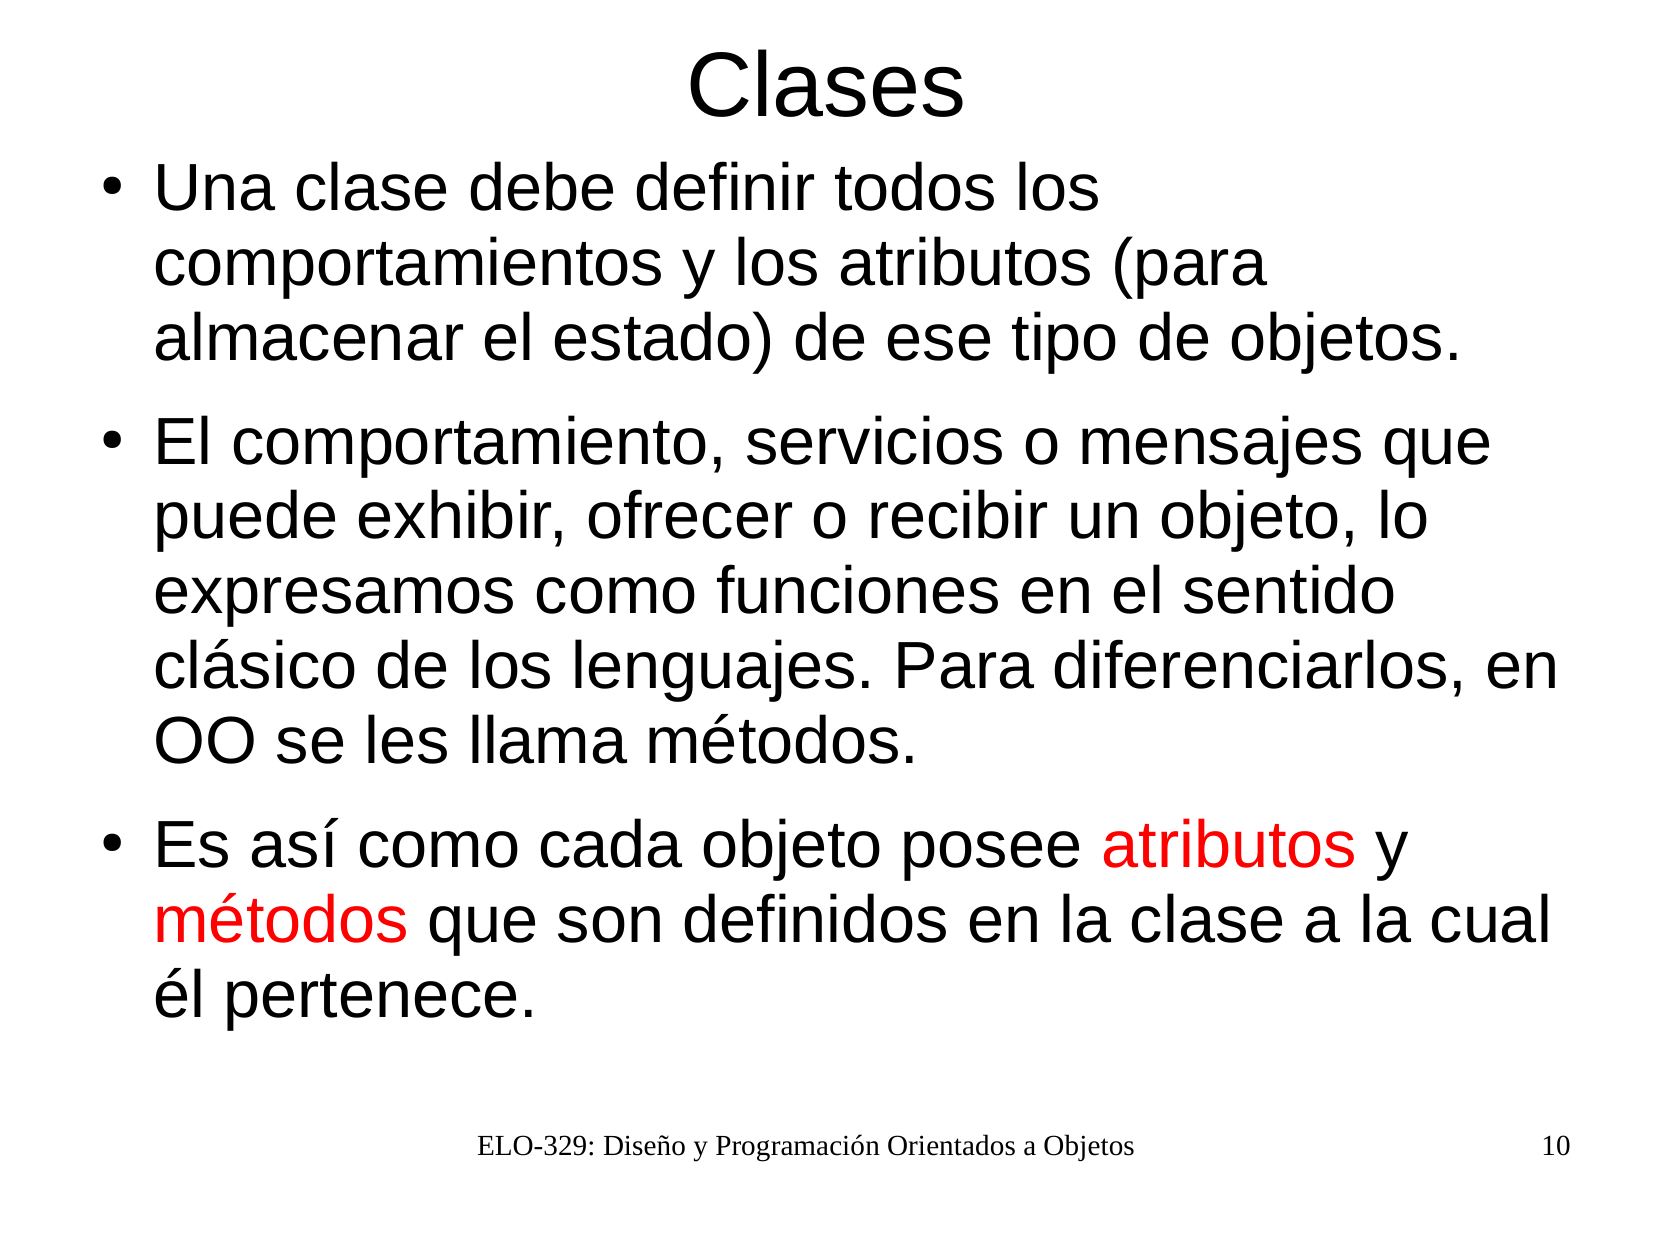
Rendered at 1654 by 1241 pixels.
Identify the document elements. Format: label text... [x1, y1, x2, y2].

list Una clase debe definir todos los comportamientos y los atributos (para almacenar el estado) de ese tipo de objetos. El comportamiento, servicios o mensajes que puede exhibir, ofrecer o recibir un objeto, lo expresamos como funciones en el sentido clásico de los lenguajes. Para diferenciarlos, en OO se les llama métodos. Es así como cada objeto posee atributos y métodos que son definidos en la clase a la cual él pertenece. [82, 150, 1571, 1126]
title Clases [82, 27, 1571, 142]
